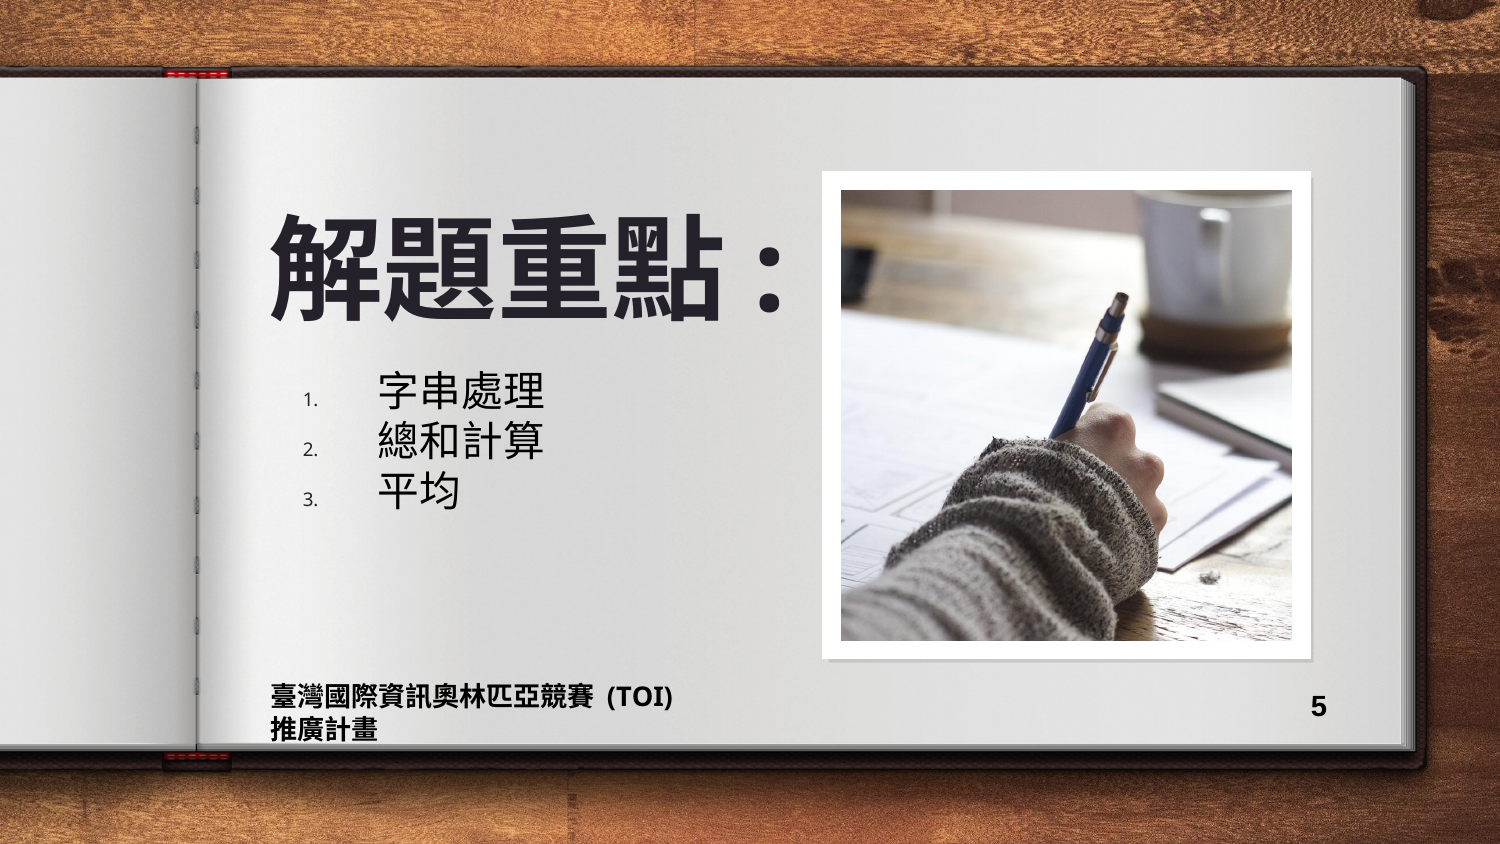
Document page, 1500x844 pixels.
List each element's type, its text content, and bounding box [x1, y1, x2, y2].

text_box [1295, 672, 1386, 737]
text_box 解題重點: [253, 158, 784, 350]
text_box [829, 178, 1314, 663]
picture [841, 190, 1292, 641]
text_box 字串處理 總和計算 平均 [287, 349, 842, 654]
